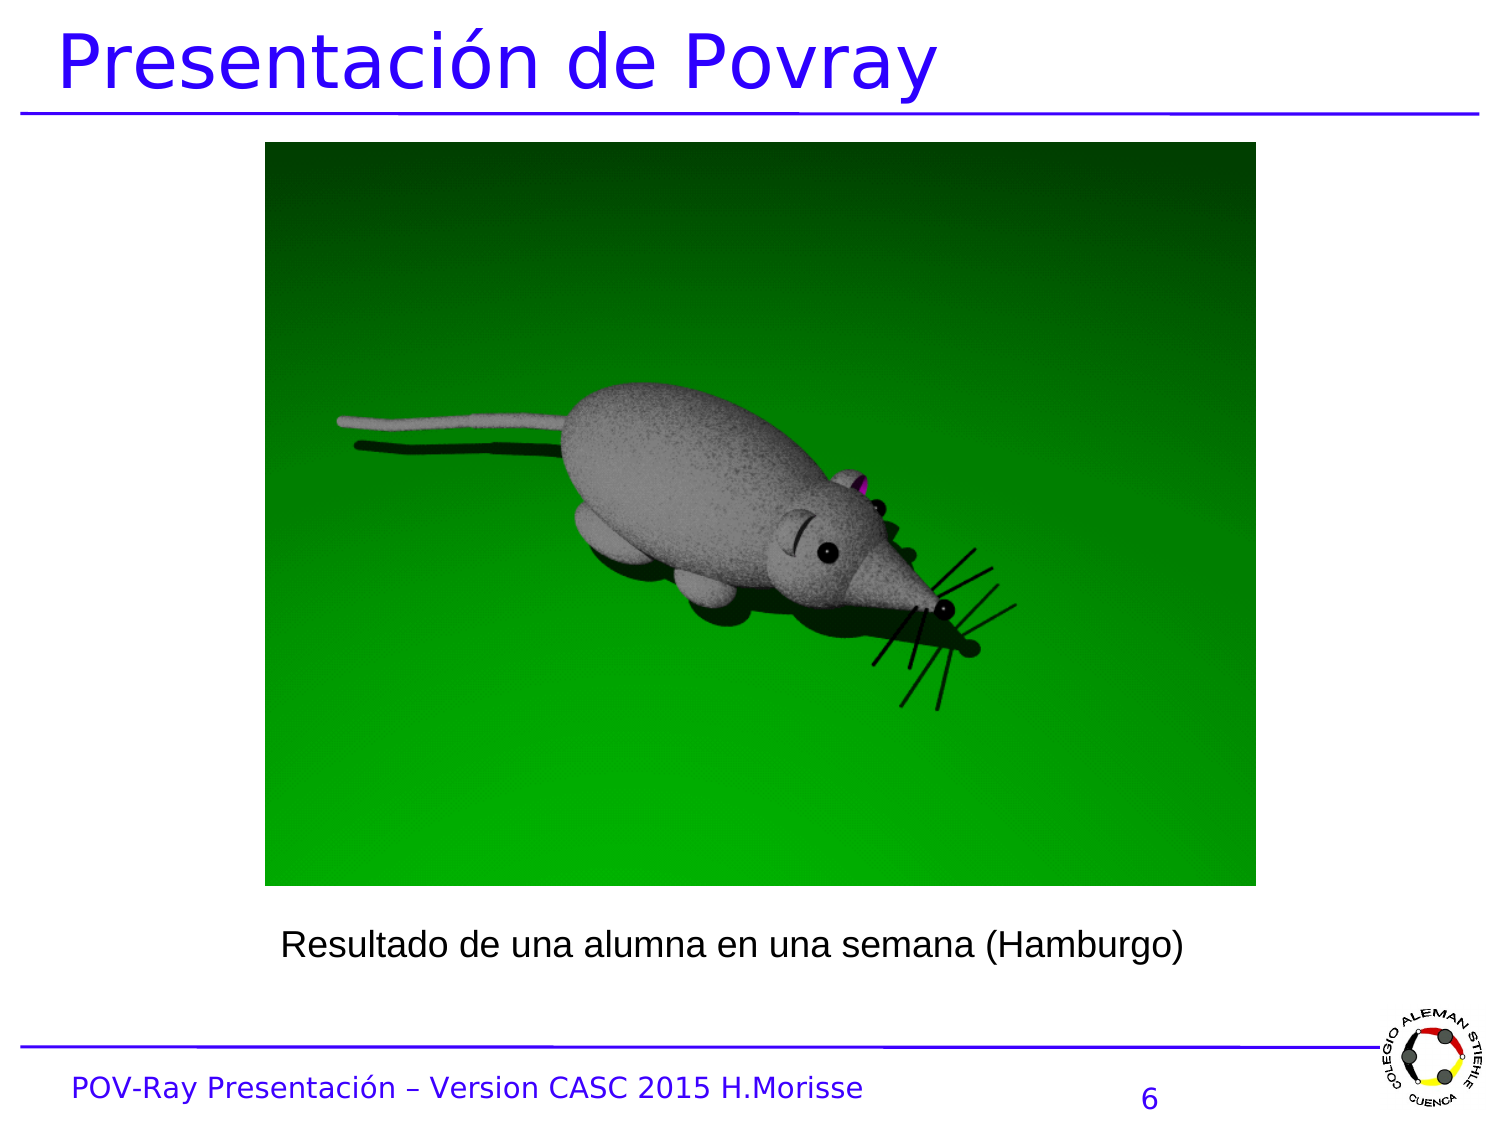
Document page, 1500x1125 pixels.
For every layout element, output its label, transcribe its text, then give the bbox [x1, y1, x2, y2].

text_box Resultado de una alumna en una semana (Hamburgo) [265, 915, 1270, 973]
title Presentación de Povray [29, 11, 1500, 114]
picture [1380, 1004, 1486, 1110]
picture [265, 142, 1256, 886]
